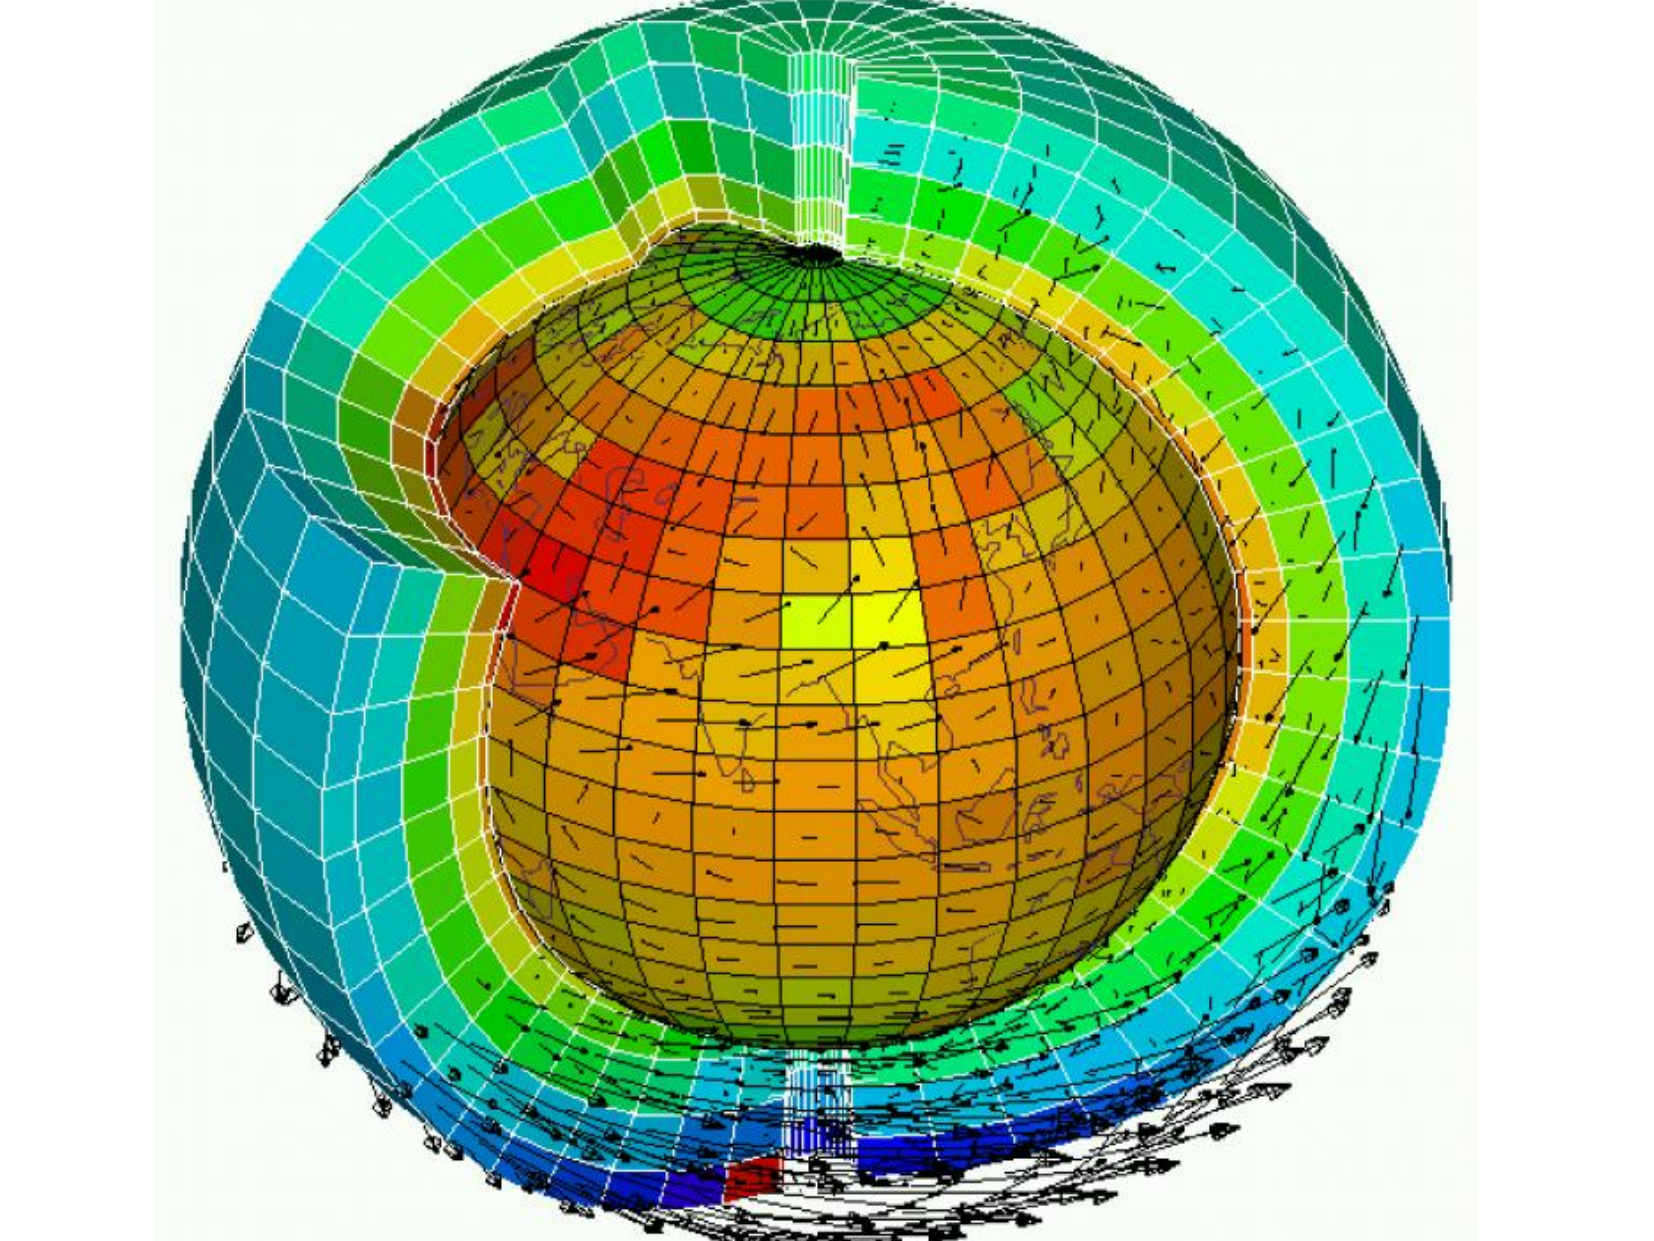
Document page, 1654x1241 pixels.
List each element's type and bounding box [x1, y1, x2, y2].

picture [154, 0, 1478, 1241]
